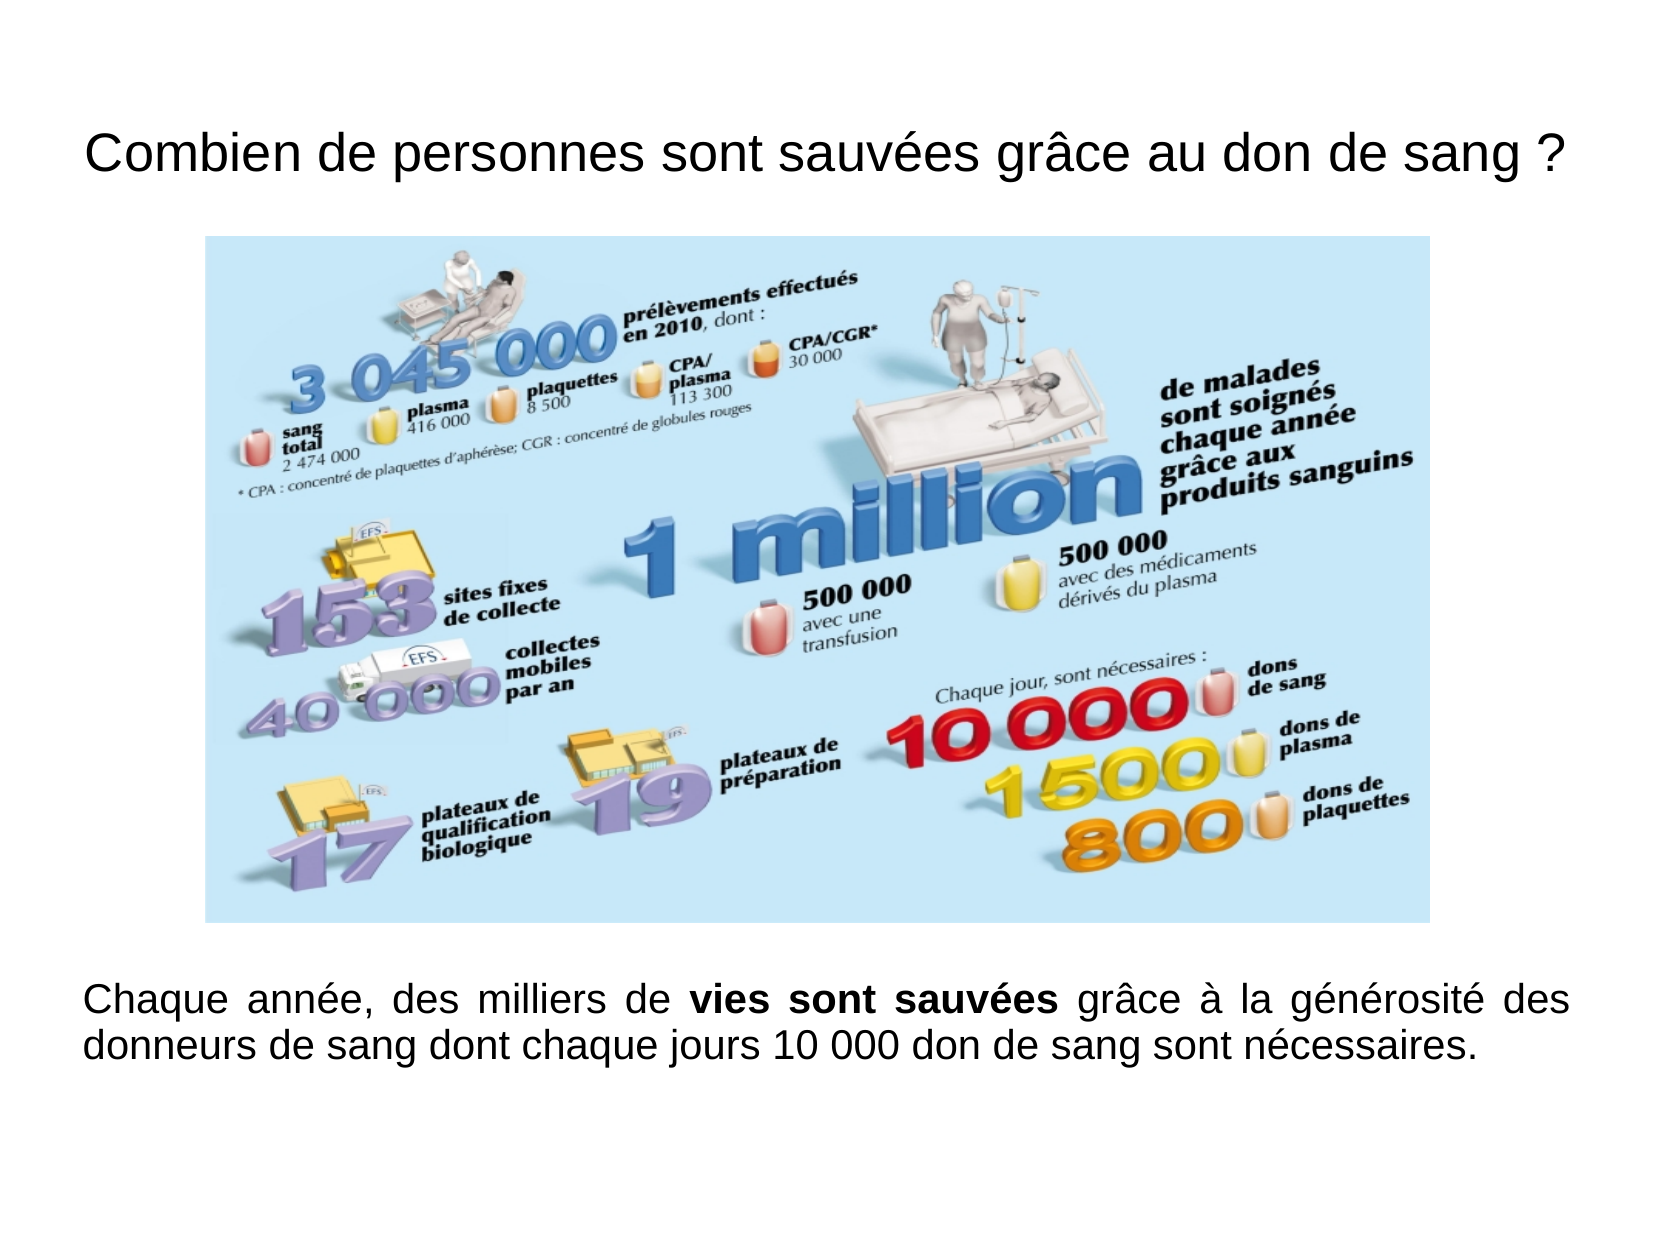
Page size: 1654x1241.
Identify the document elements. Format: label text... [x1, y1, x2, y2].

subtitle Chaque année, des milliers de vies sont sauvées grâce à la générosité des donneurs de sang dont chaque jours 10 000 don de sang sont nécessaires. [82, 662, 1571, 1241]
title Combien de personnes sont sauvées grâce au don de sang ? [82, 49, 1571, 257]
picture [205, 236, 1430, 923]
